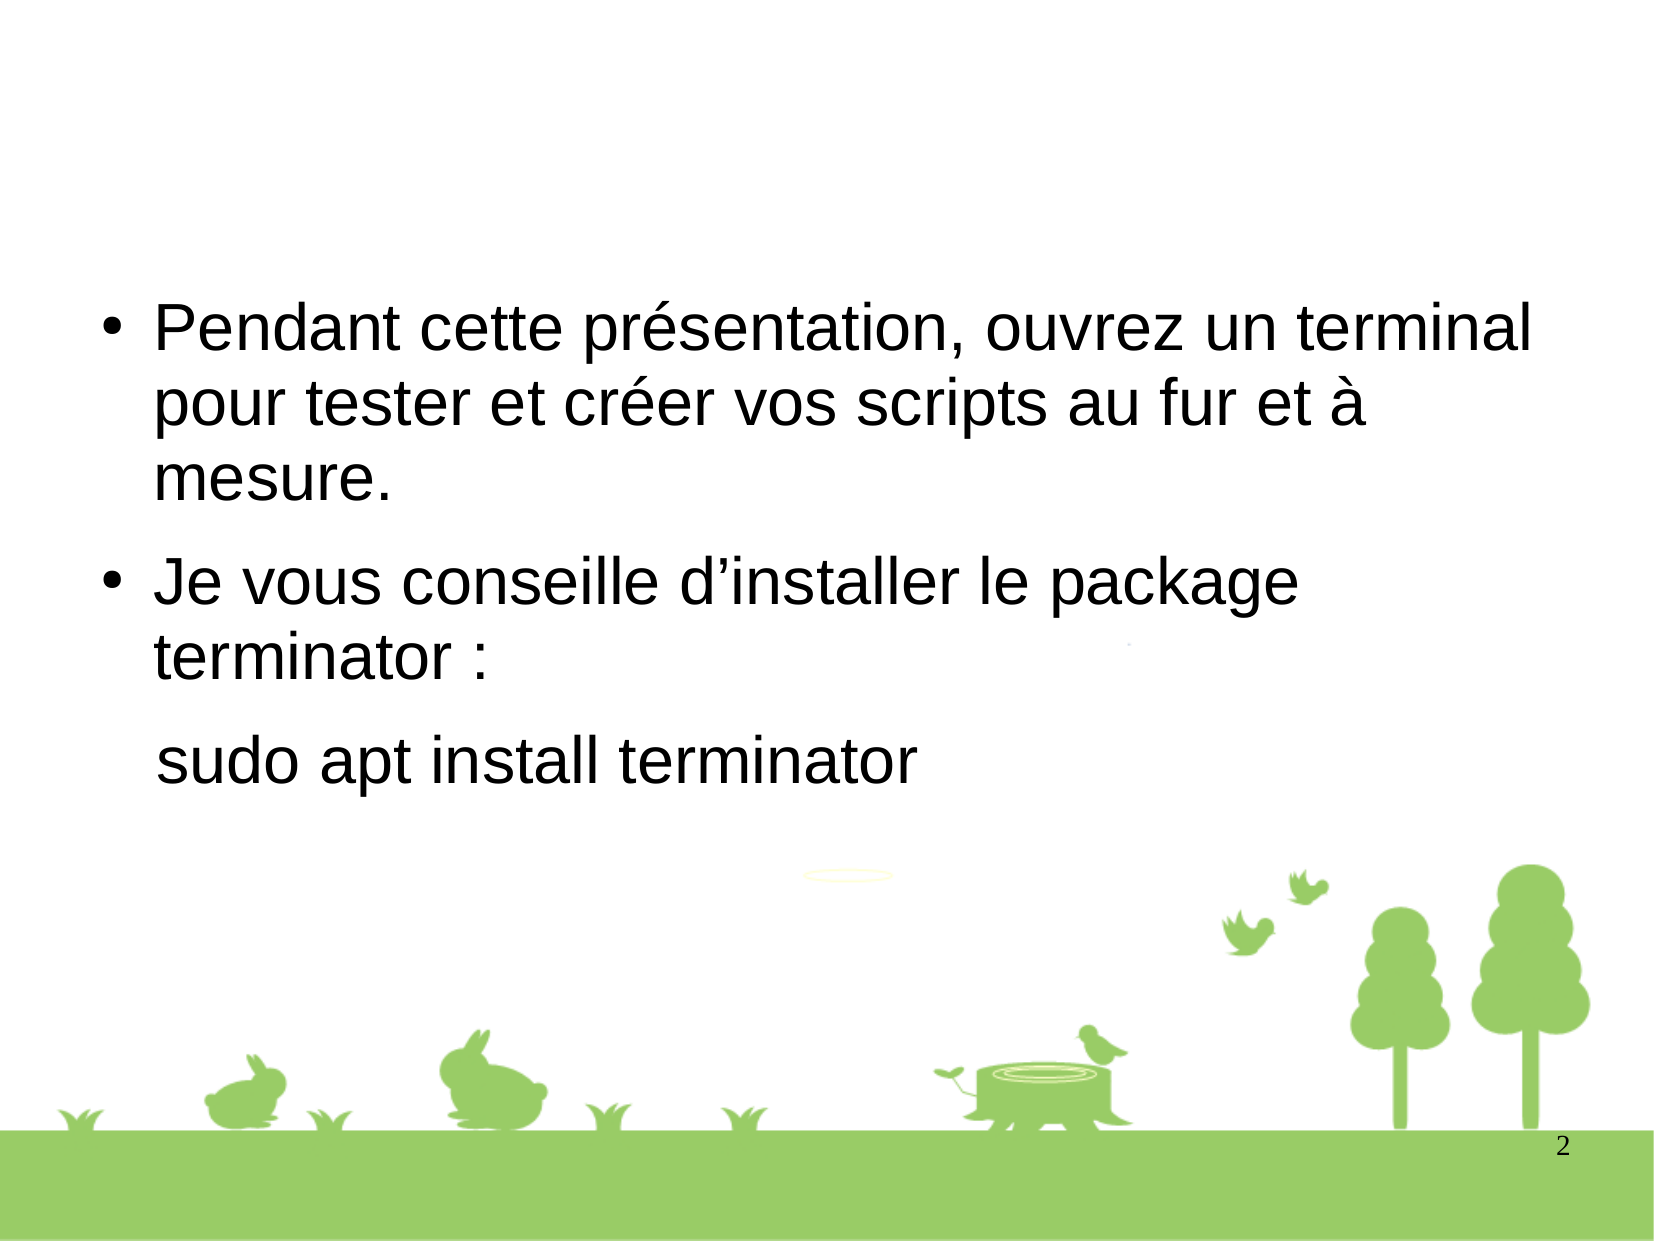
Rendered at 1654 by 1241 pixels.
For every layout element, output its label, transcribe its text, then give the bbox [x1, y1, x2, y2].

picture [0, 0, 1654, 1241]
list Pendant cette présentation, ouvrez un terminal pour tester et créer vos scripts au fur et à mesure. Je vous conseille d’installer le package terminator : sudo apt install terminator [82, 290, 1571, 1010]
